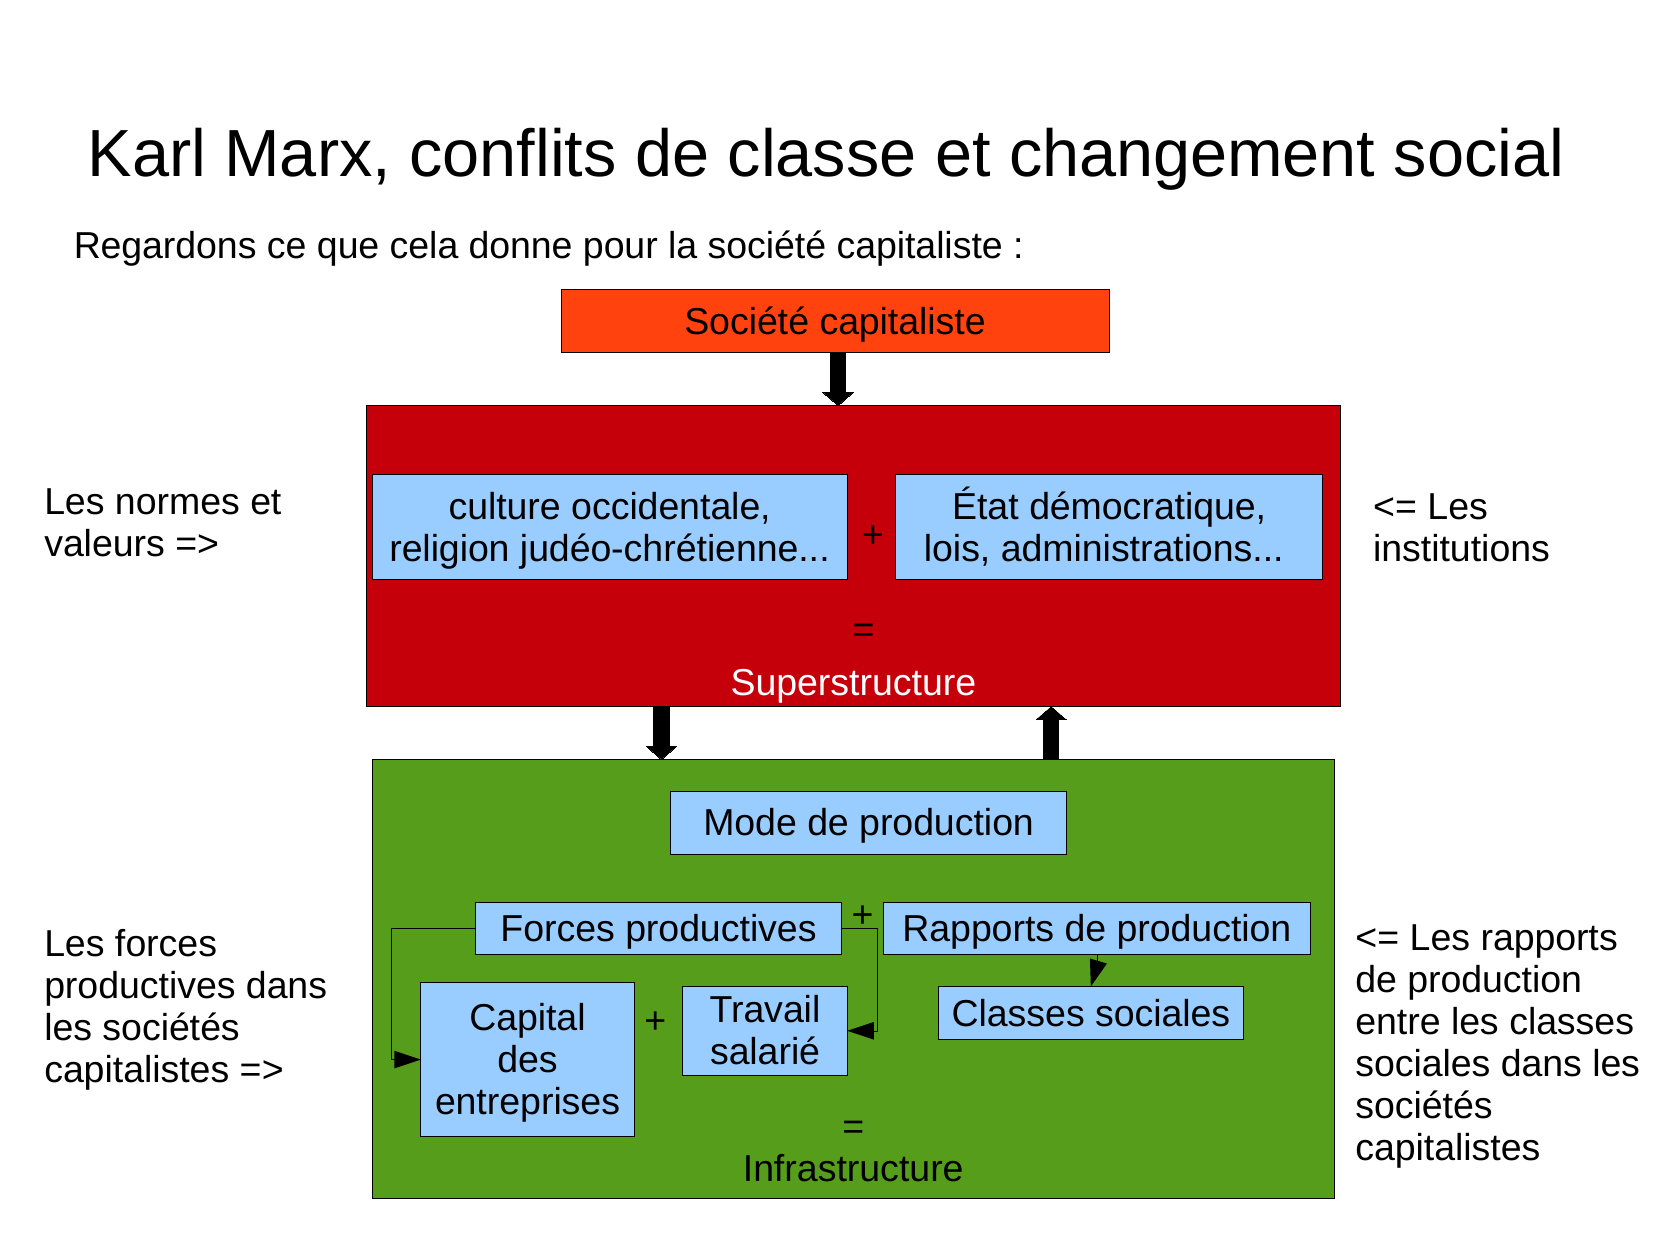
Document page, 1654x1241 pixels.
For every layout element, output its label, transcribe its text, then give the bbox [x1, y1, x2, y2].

text_box Les forces productives dans les sociétés capitalistes => [29, 915, 343, 1099]
text_box Classes sociales [938, 986, 1244, 1040]
text_box + [836, 886, 891, 946]
text_box [646, 706, 677, 760]
text_box Regardons ce que cela donne pour la société capitaliste : [59, 217, 1052, 274]
text_box = Infrastructure [372, 759, 1335, 1199]
text_box Mode de production [670, 791, 1067, 855]
text_box Superstructure [366, 405, 1341, 707]
text_box Capital des entreprises [420, 982, 635, 1137]
text_box + [629, 991, 684, 1052]
text_box Rapports de production [883, 902, 1311, 955]
text_box [822, 352, 854, 406]
text_box [1036, 706, 1067, 760]
text_box Travail salarié [682, 986, 848, 1076]
text_box Société capitaliste [561, 289, 1110, 353]
text_box culture occidentale, religion judéo-chrétienne... [372, 474, 848, 580]
text_box + [847, 505, 901, 566]
text_box = [837, 600, 892, 661]
title Karl Marx, conflits de classe et changement social [82, 56, 1571, 250]
text_box État démocratique, lois, administrations... [895, 474, 1323, 580]
text_box <= Les institutions [1358, 478, 1566, 578]
text_box <= Les rapports de production entre les classes sociales dans les sociétés capitalistes [1340, 909, 1654, 1177]
text_box Les normes et valeurs => [29, 473, 297, 573]
